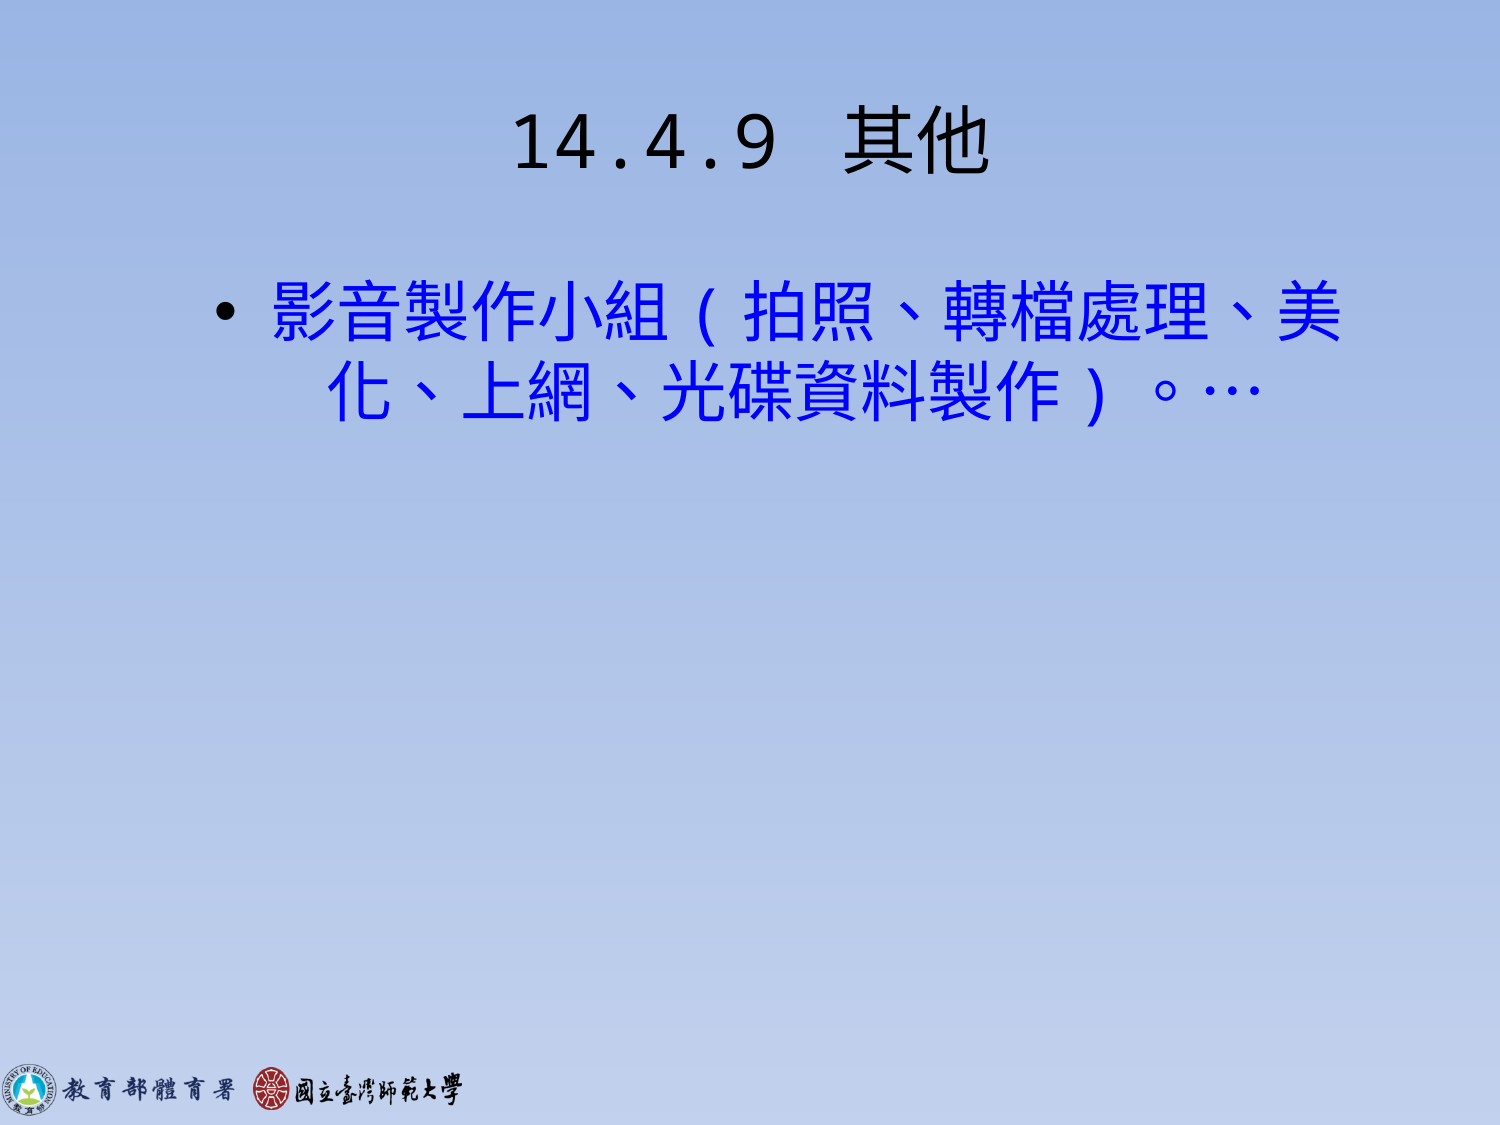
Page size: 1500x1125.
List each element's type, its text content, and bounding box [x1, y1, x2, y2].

title 14.4.9 其他 [75, 45, 1426, 233]
list 影音製作小組(拍照、轉檔處理、美化、上網、光碟資料製作)。… [199, 262, 1378, 950]
